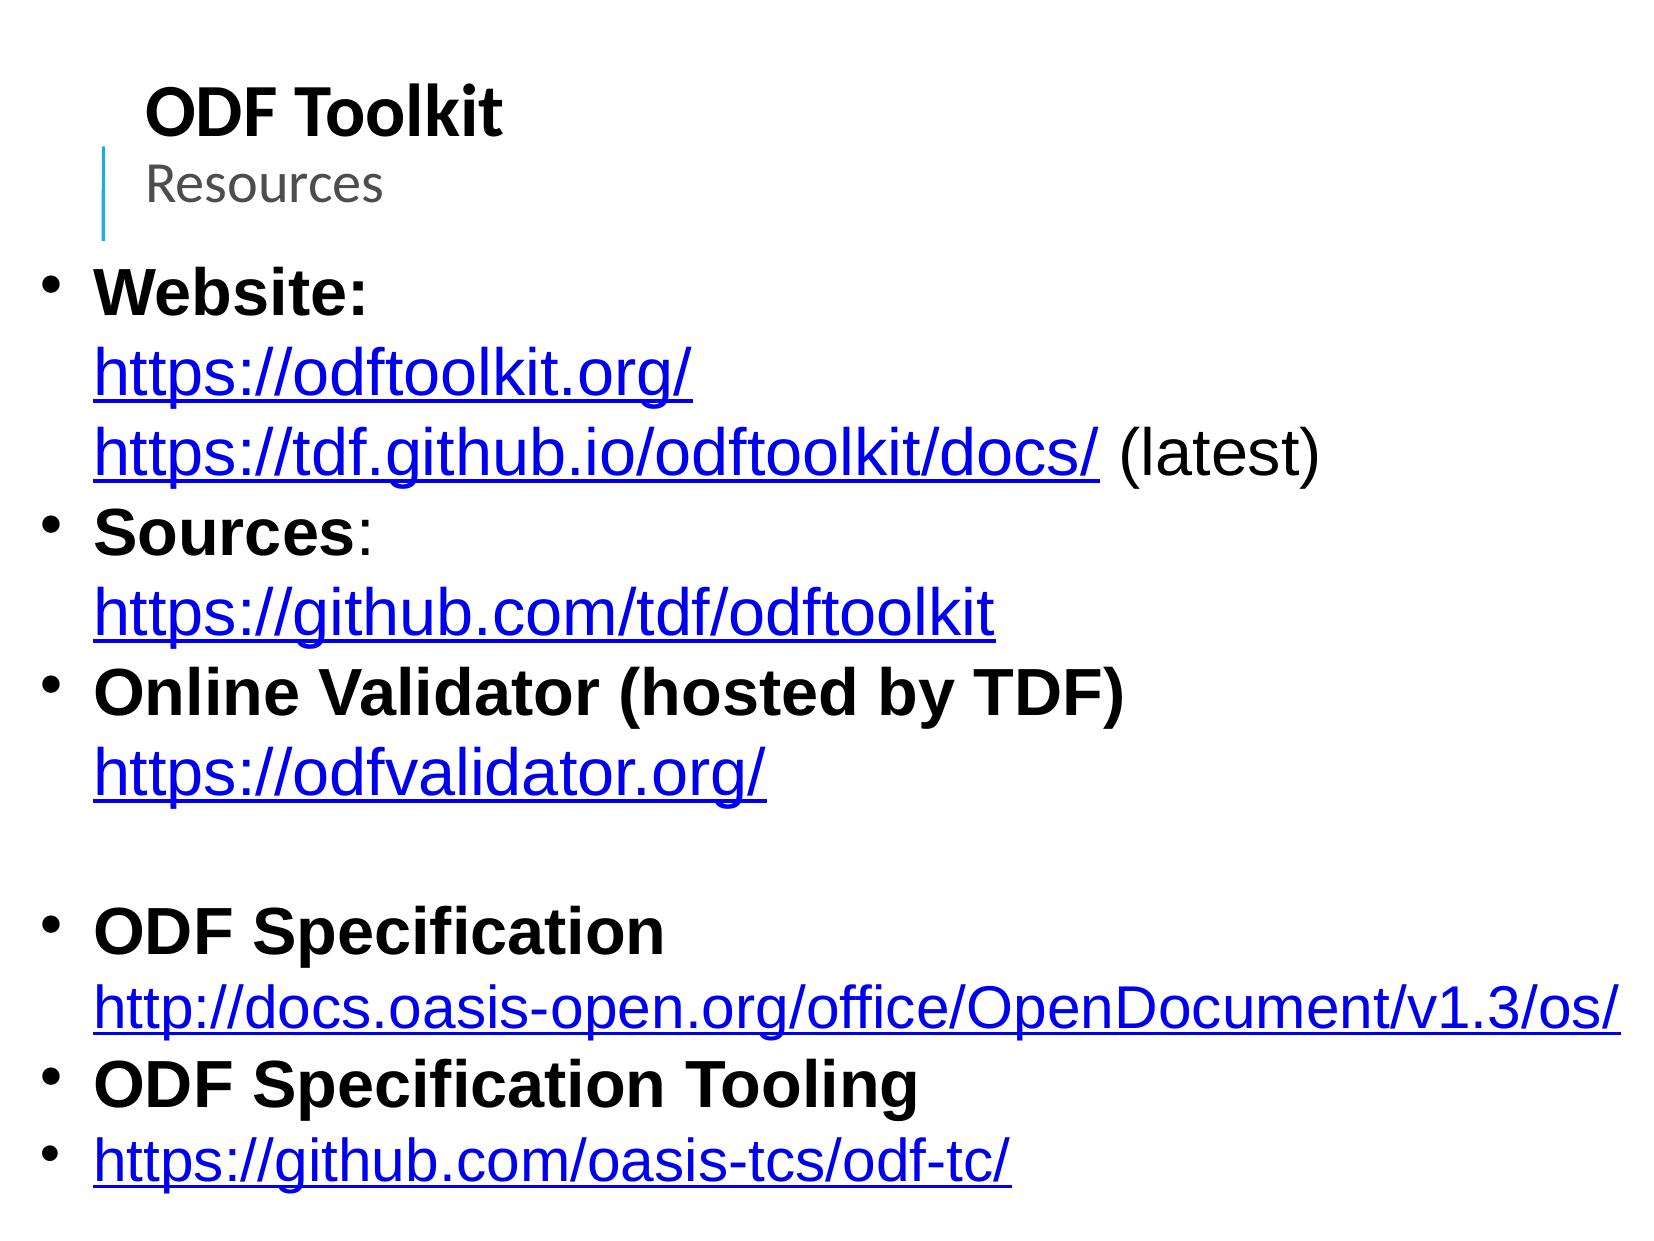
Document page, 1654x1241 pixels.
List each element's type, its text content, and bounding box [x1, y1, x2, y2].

text_box Website: https://odftoolkit.org/ https://tdf.github.io/odftoolkit/docs/ (latest) Sources: https://github.com/tdf/odftoolkit Online Validator (hosted by TDF) https://odfvalidator.org/ ODF Specification http://docs.oasis-open.org/office/OpenDocument/v1.3/os/ ODF Specification Tooling https://github.com/oasis-tcs/odf-tc/ [7, 241, 1646, 1229]
title ODF Toolkit Resources [145, 67, 1388, 220]
